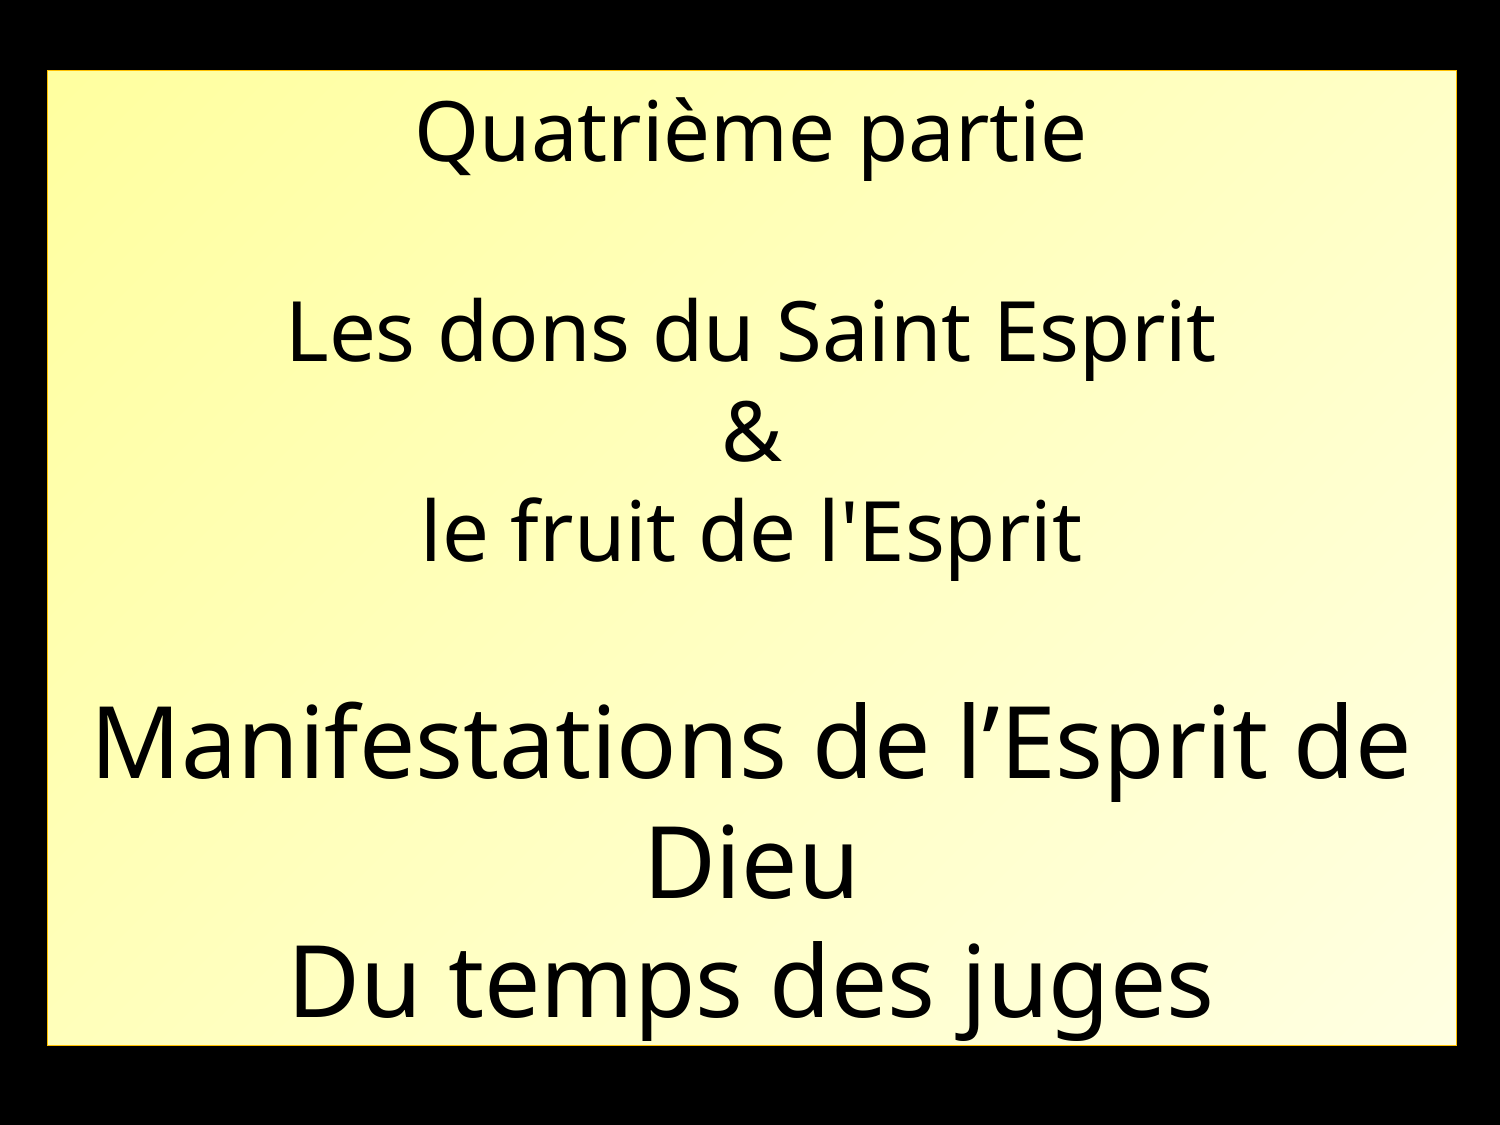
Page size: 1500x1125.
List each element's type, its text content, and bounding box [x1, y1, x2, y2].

text_box Quatrième partie Les dons du Saint Esprit & le fruit de l'Esprit Manifestations de l’Esprit de Dieu Du temps des juges [47, 70, 1457, 1046]
